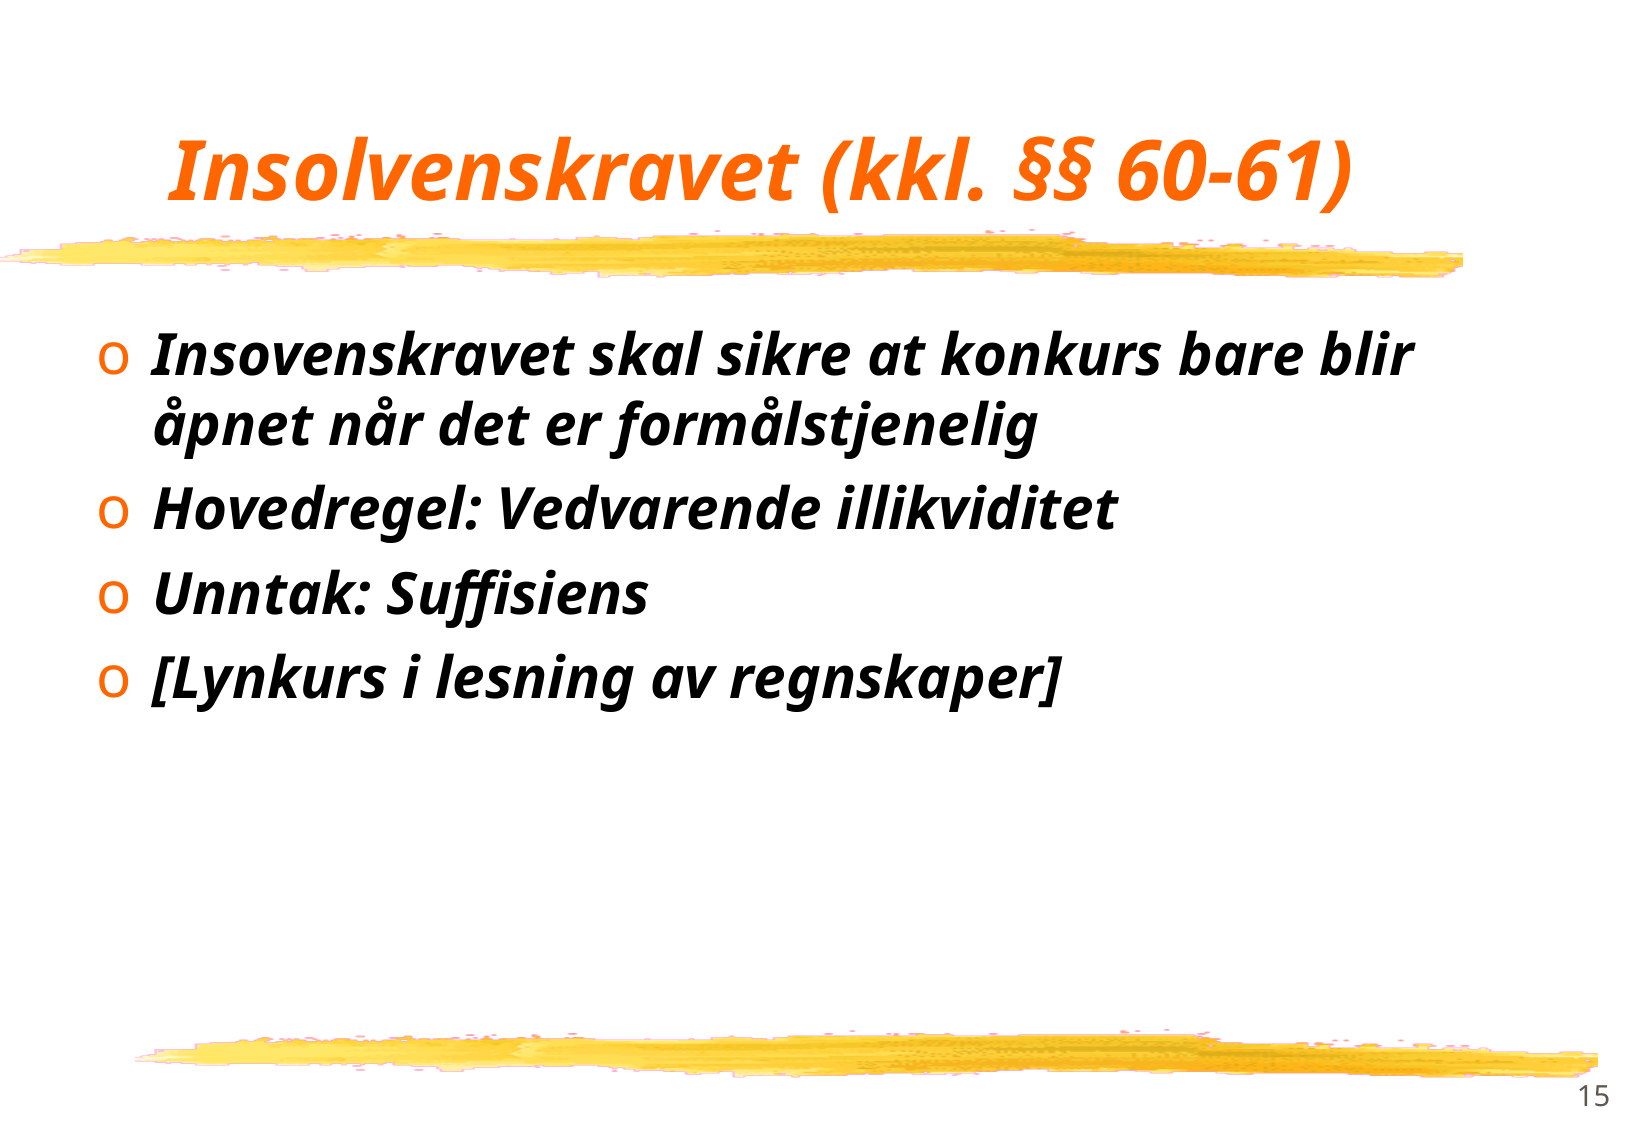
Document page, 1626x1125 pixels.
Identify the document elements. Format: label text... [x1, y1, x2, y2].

picture [0, 224, 1463, 288]
list Insovenskravet skal sikre at konkurs bare blir åpnet når det er formålstjenelig Hovedregel: Vedvarende illikviditet Unntak: Suffisiens [Lynkurs i lesning av regnskaper] [81, 309, 1451, 1001]
title Insolvenskravet (kkl. §§ 60-61) [72, 37, 1454, 225]
text_box <number> [1516, 1050, 1626, 1125]
picture [135, 1024, 1598, 1088]
